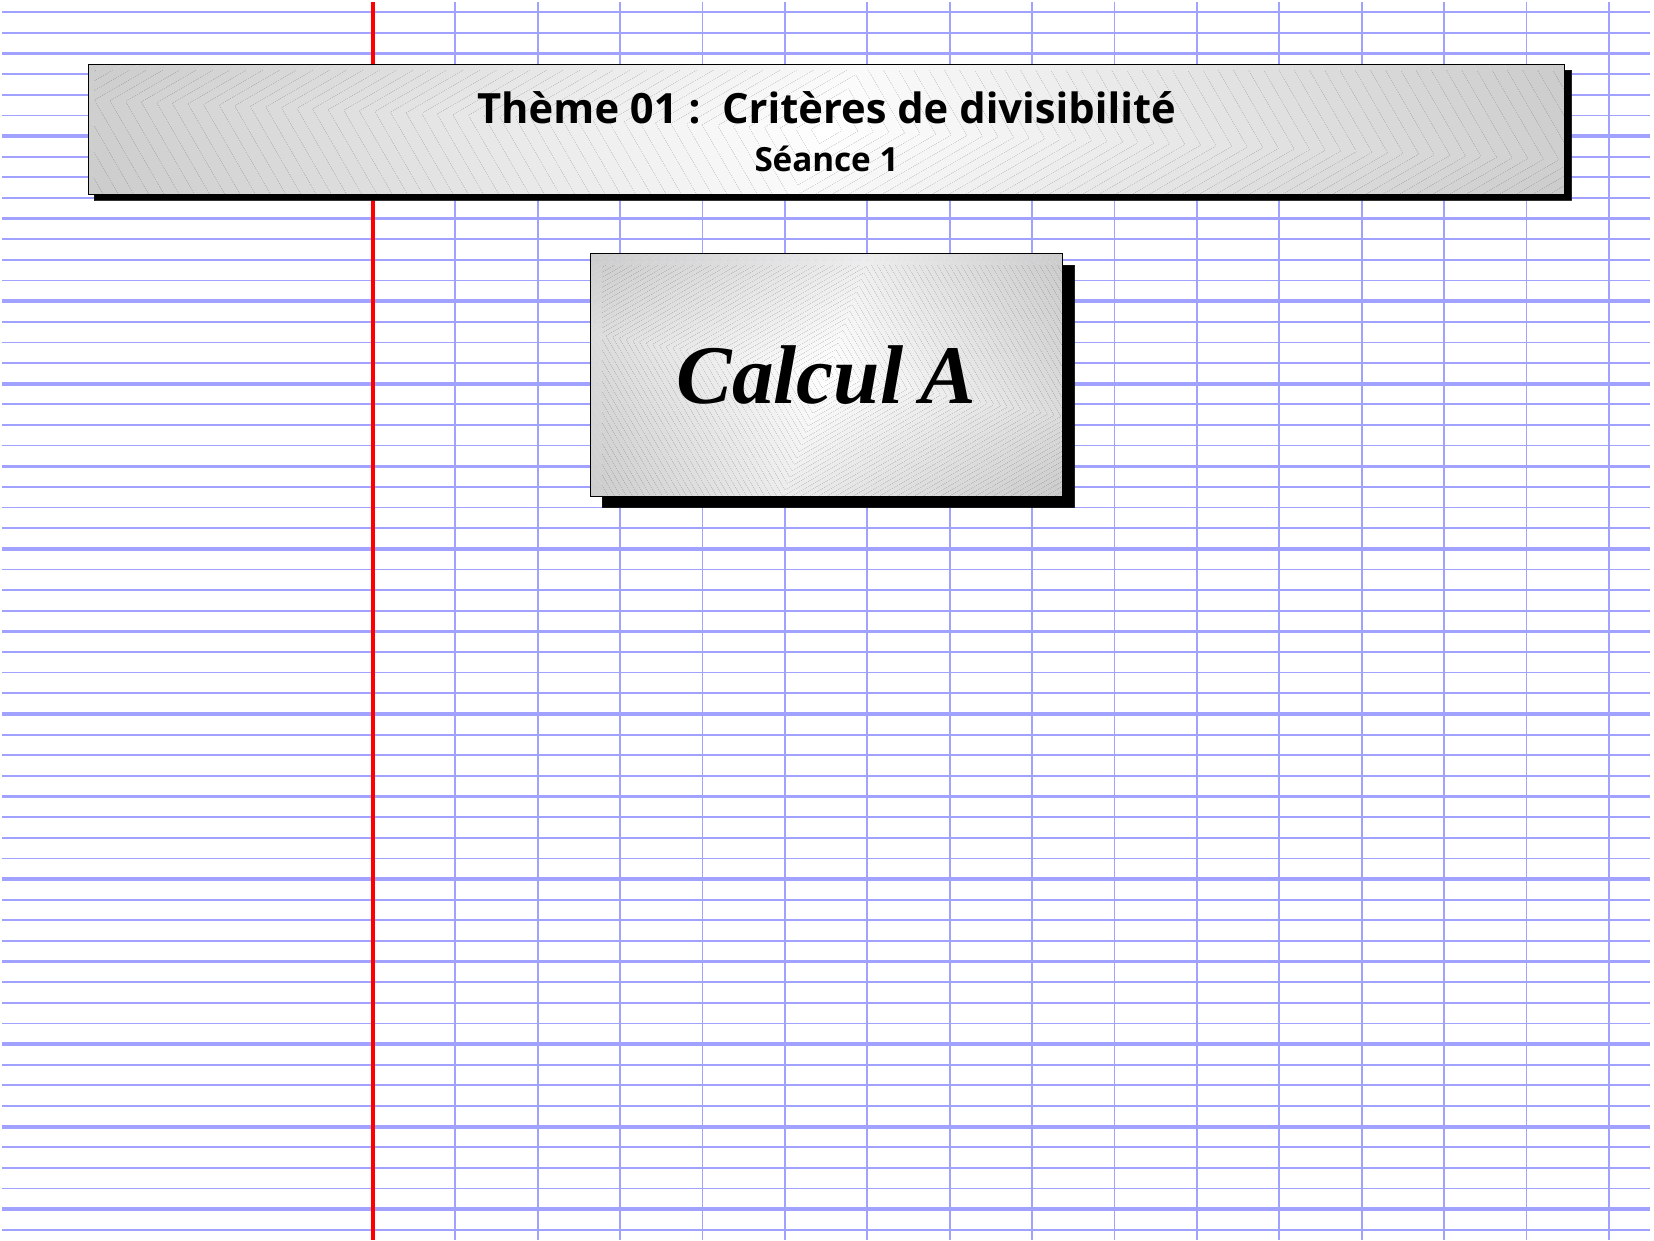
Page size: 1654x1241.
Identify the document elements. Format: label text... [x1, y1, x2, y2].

picture [0, 0, 1654, 1241]
text_box Calcul A [590, 253, 1063, 497]
text_box Thème 01 : Critères de divisibilité Séance 1 [88, 64, 1565, 195]
